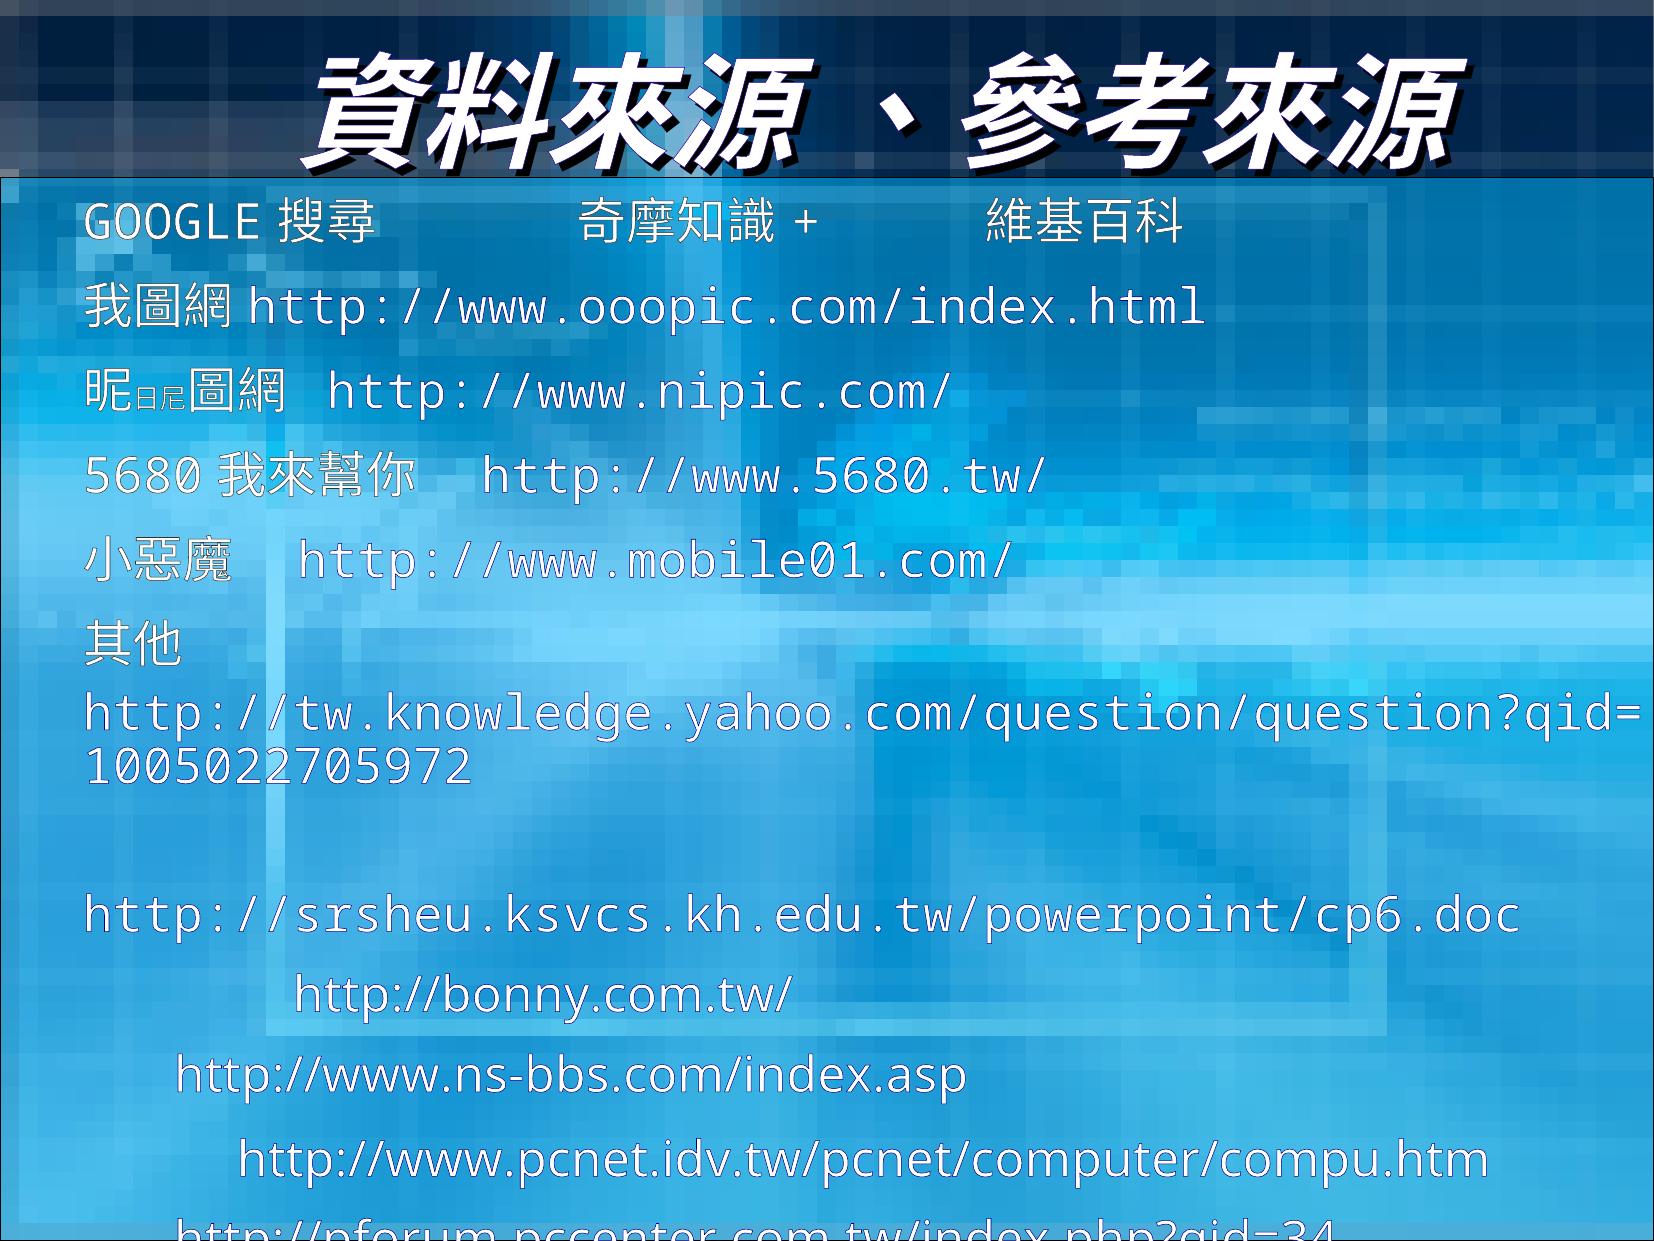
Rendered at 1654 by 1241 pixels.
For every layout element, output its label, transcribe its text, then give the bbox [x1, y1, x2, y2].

title 資料來源 、參考來源 [29, 33, 1447, 174]
text_box [973, 1234, 986, 1241]
list GOOGLE搜尋 奇摩知識+ 維基百科 我圖網http://www.ooopic.com/index.html 昵日尼圖網 http://www.nipic.com/ 5680我來幫你 http://www.5680.tw/ 小惡魔 http://www.mobile01.com/ 其他 http://tw.knowledge.yahoo.com/question/question?qid=1005022705972 http://srsheu.ksvcs.kh.edu.tw/powerpoint/cp6.doc http://bonny.com.tw/ http://www.ns-bbs.com/index.asp http://www.pcnet.idv.tw/pcnet/computer/compu.htm http://pforum.pccenter.com.tw/index.php?gid=34 http://terry55wu.blogspot.com/2009/05/blog-post.html http://cn.razerzone.com/images/copperhead_LRG9.jpg 影片 http://tw.youtube.com/watch?v=b6NbPMQgwPM&feature=related [29, 180, 1654, 1215]
text_box [811, 1234, 822, 1241]
text_box [676, 1234, 688, 1240]
text_box [1318, 1229, 1327, 1241]
text_box [943, 1234, 955, 1241]
text_box [1186, 1234, 1199, 1241]
text_box [1135, 1234, 1148, 1241]
text_box [1104, 1234, 1116, 1241]
text_box [183, 1234, 195, 1241]
picture [0, 0, 1654, 177]
text_box [1073, 1234, 1086, 1241]
text_box [599, 1234, 611, 1240]
text_box [629, 1234, 641, 1241]
text_box [378, 1234, 392, 1241]
text_box [0, 177, 1654, 1241]
text_box [1230, 1234, 1242, 1241]
text_box [794, 1234, 805, 1241]
text_box [763, 1234, 776, 1241]
text_box [479, 1234, 489, 1241]
text_box [331, 1234, 344, 1241]
text_box [462, 1234, 472, 1241]
text_box [250, 1234, 263, 1241]
text_box [522, 1234, 534, 1241]
text_box [1004, 1234, 1015, 1240]
